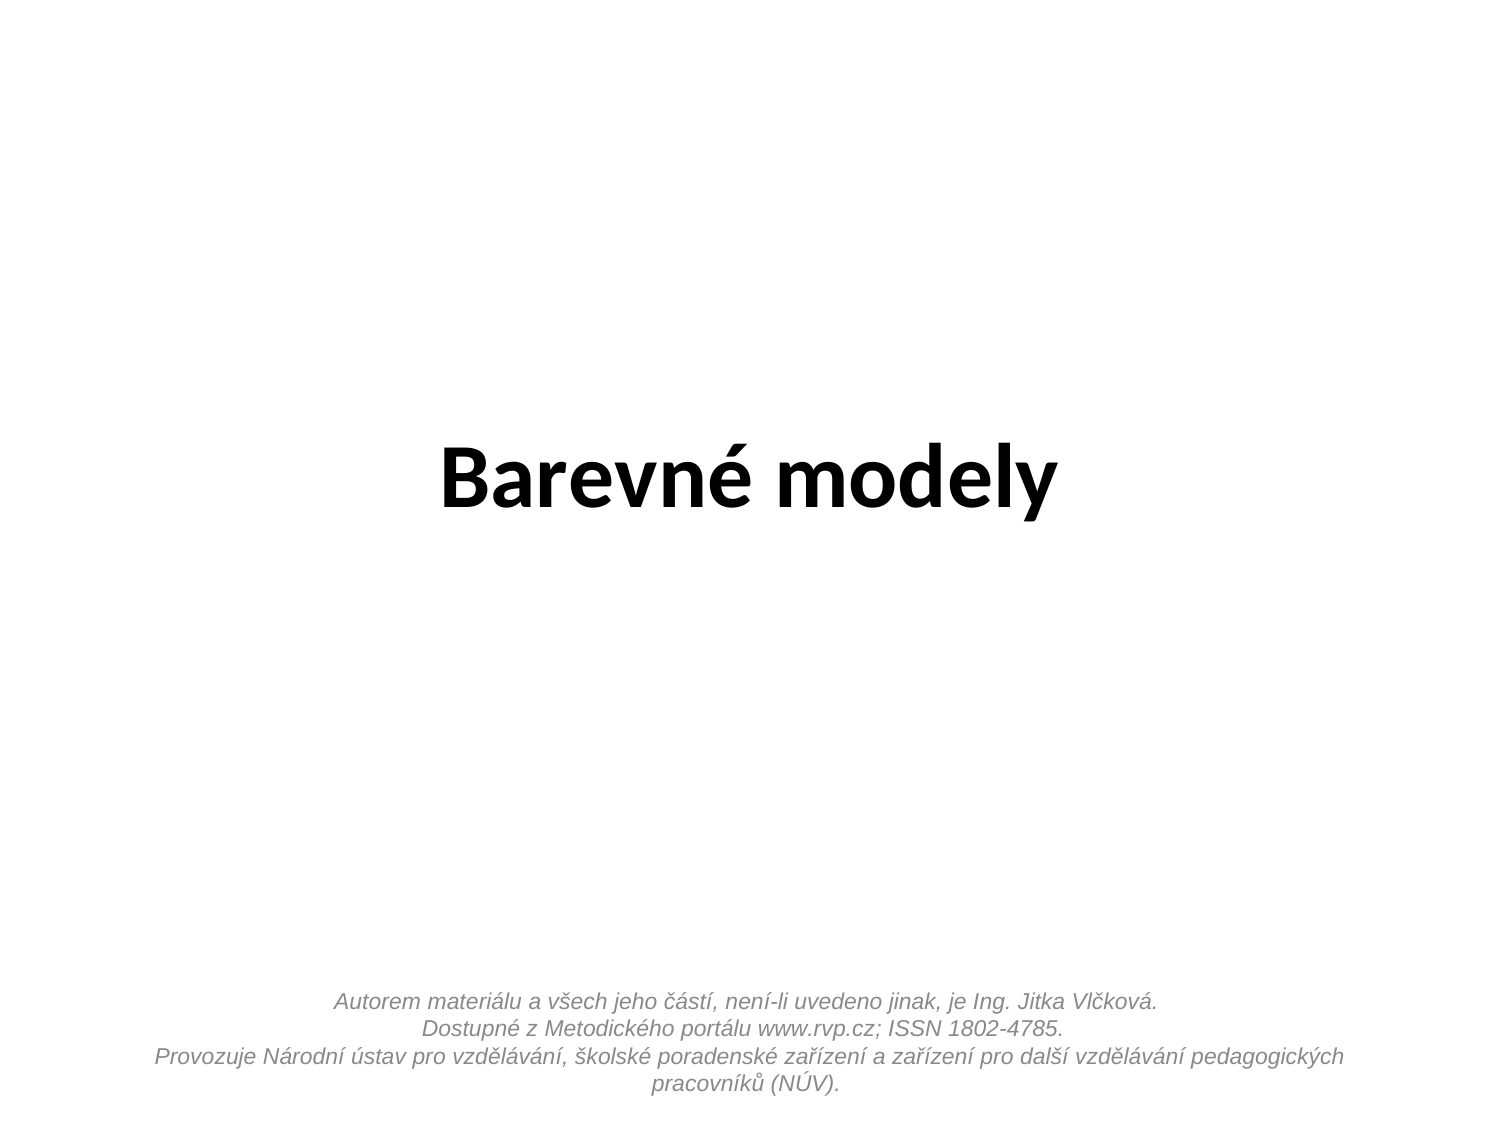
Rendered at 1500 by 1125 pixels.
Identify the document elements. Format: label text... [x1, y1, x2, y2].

text_box Autorem materiálu a všech jeho částí, není-li uvedeno jinak, je Ing. Jitka Vlčková. Dostupné z Metodického portálu www.rvp.cz; ISSN 1802-4785. Provozuje Národní ústav pro vzdělávání, školské poradenské zařízení a zařízení pro další vzdělávání pedagogických pracovníků (NÚV). [135, 1011, 1365, 1072]
title Barevné modely [112, 349, 1388, 592]
